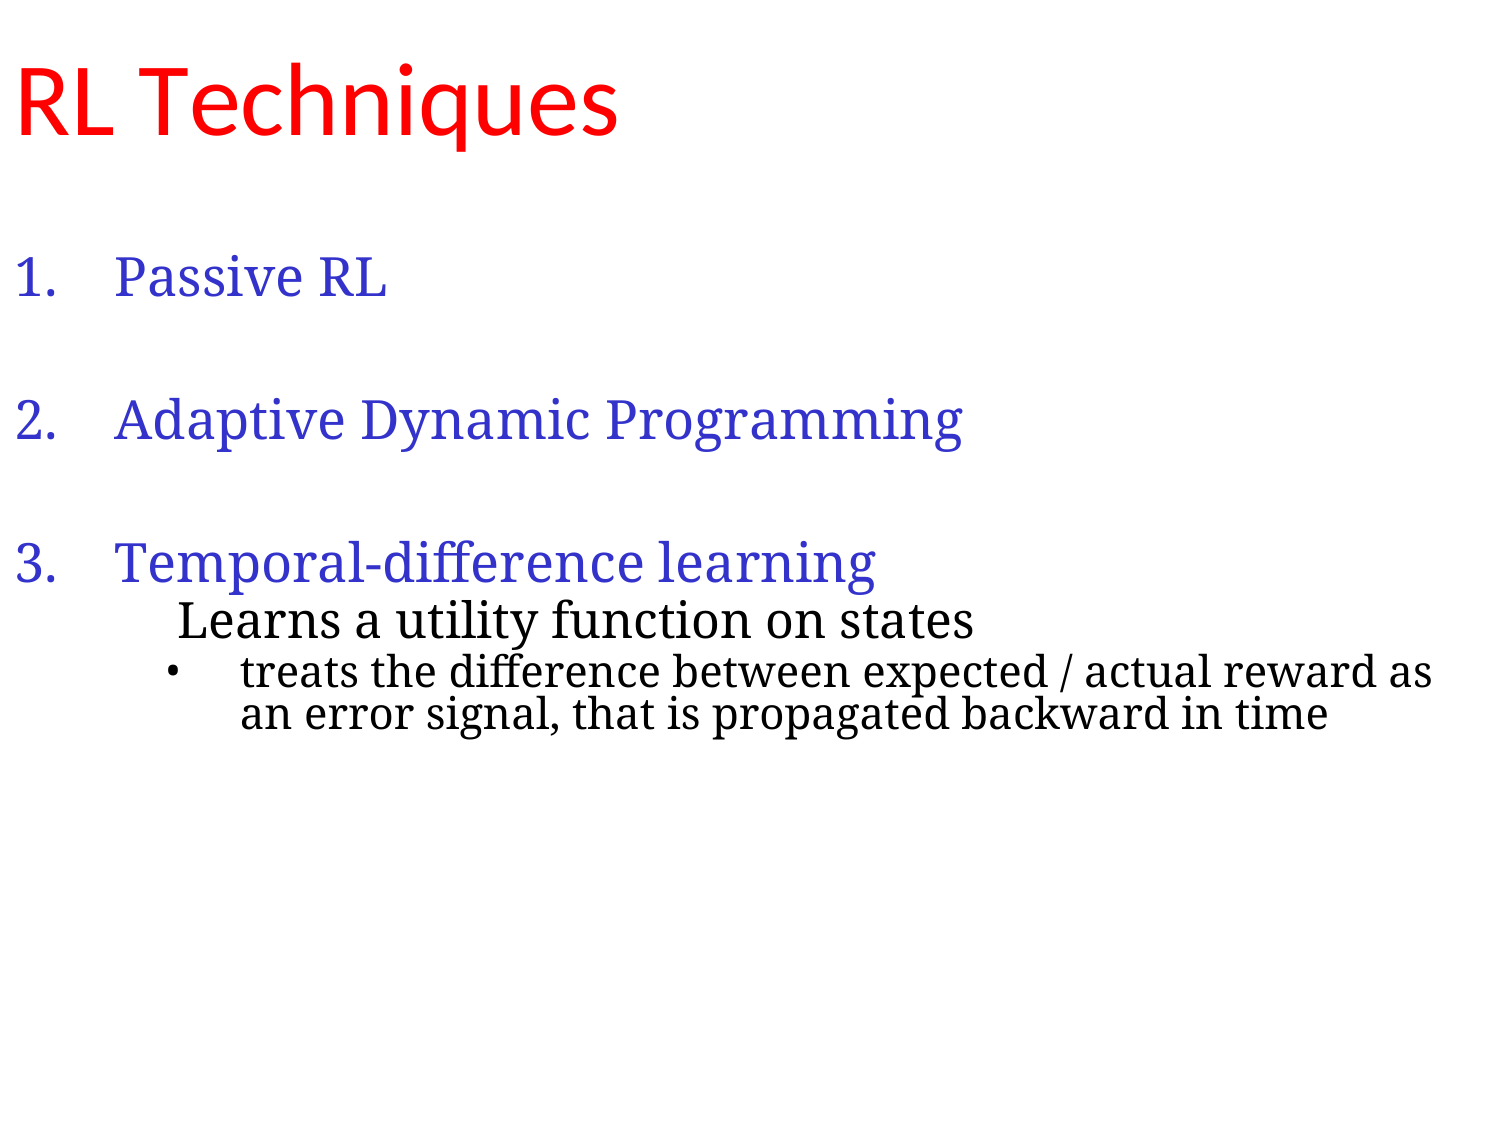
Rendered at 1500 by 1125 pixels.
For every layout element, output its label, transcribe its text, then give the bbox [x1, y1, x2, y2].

list Passive RL Adaptive Dynamic Programming Temporal-difference learning Learns a utility function on states treats the difference between expected / actual reward as an error signal, that is propagated backward in time [0, 247, 1462, 1023]
title RL Techniques [0, 0, 1500, 188]
